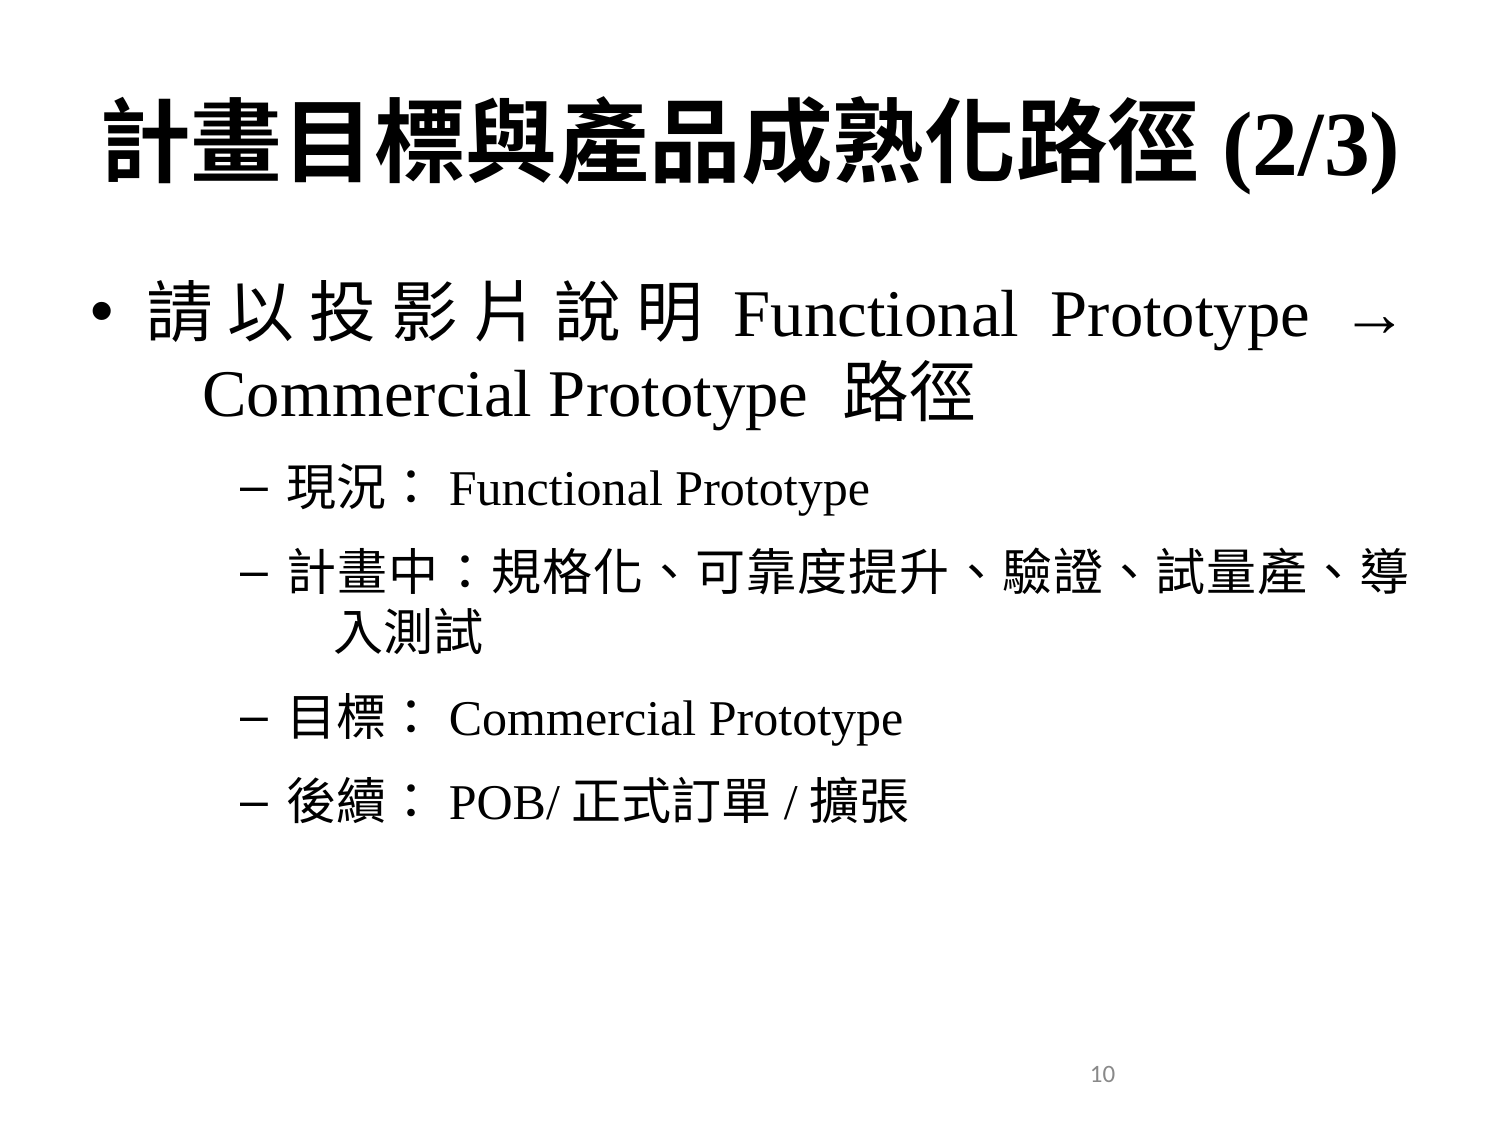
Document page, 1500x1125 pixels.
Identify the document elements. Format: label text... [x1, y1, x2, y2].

title 計畫目標與產品成熟化路徑(2/3) [71, 21, 1422, 209]
list 請以投影片說明Functional Prototype → Commercial Prototype 路徑 現況：Functional Prototype 計畫中：規格化、可靠度提升、驗證、試量產、導入測試 目標：Commercial Prototype 後續：POB/正式訂單/擴張 [75, 211, 1426, 1050]
text_box 10 [1074, 1042, 1426, 1103]
